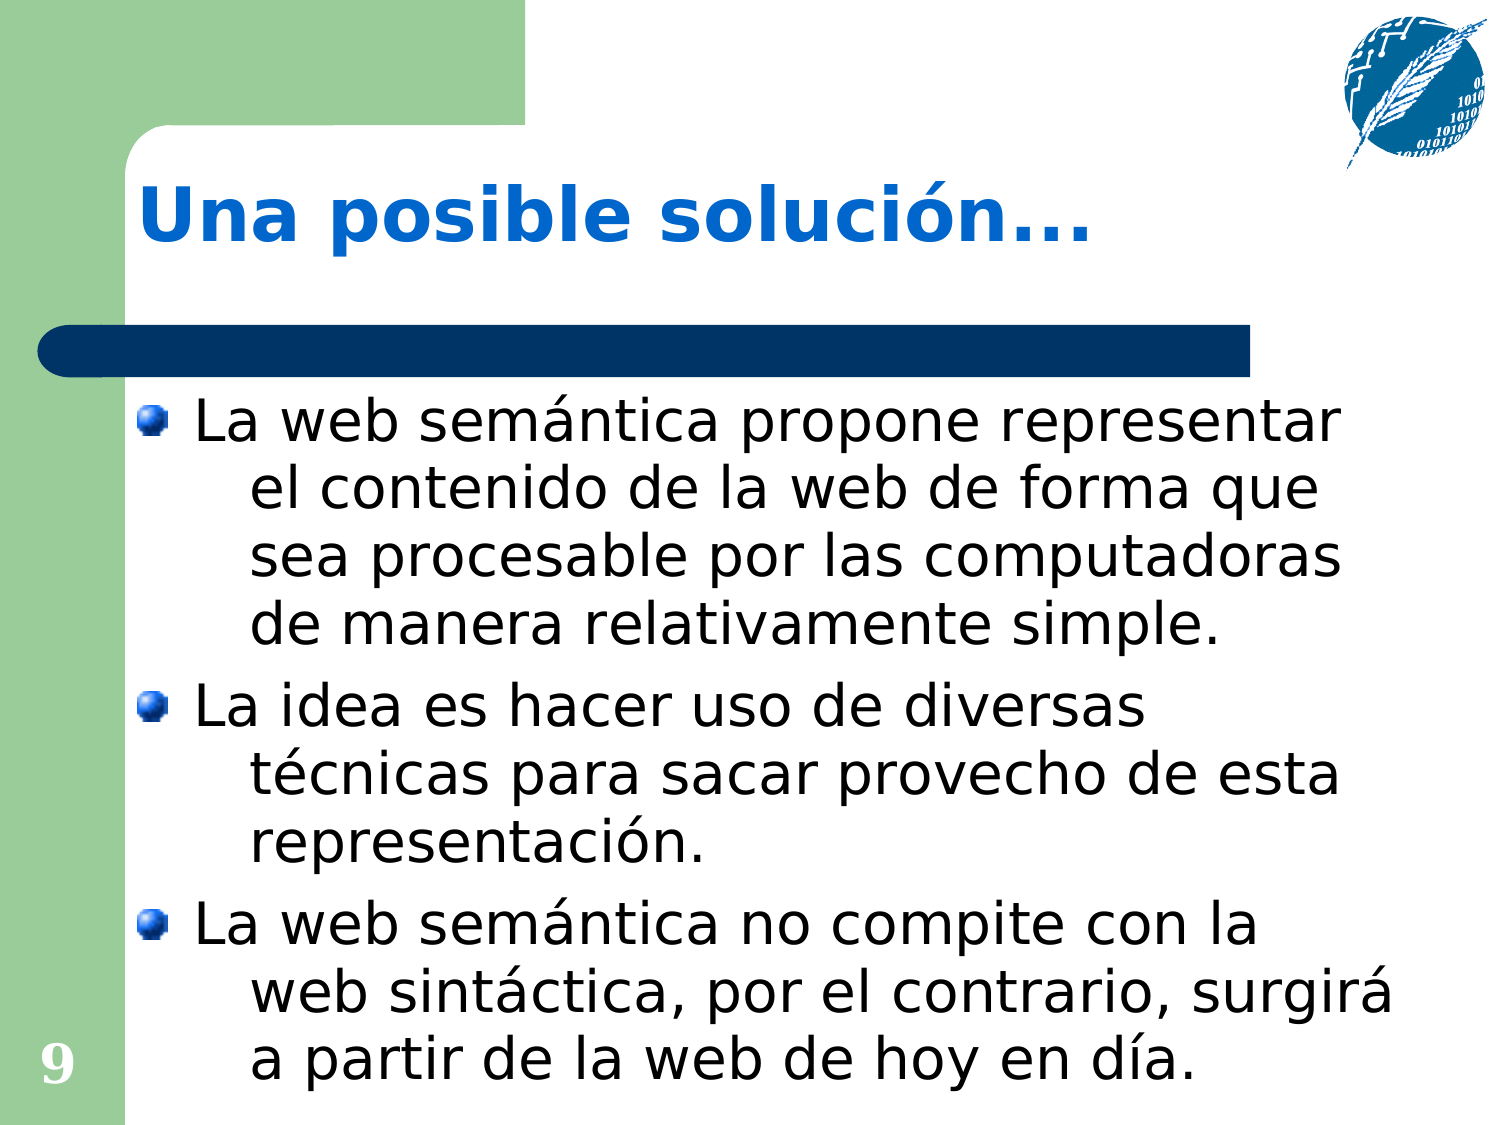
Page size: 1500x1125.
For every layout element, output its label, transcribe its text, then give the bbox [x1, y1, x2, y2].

picture [1427, 138, 1431, 148]
title Una posible solución... [136, 135, 1413, 302]
picture [1433, 139, 1440, 147]
picture [1436, 127, 1450, 136]
list La web semántica propone representar el contenido de la web de forma que sea procesable por las computadoras de manera relativamente simple. La idea es hacer uso de diversas técnicas para sacar provecho de esta representación. La web semántica no compite con la web sintáctica, por el contrario, surgirá a partir de la web de hoy en día. [137, 387, 1400, 1094]
picture [1341, 15, 1487, 172]
picture [1416, 140, 1425, 149]
